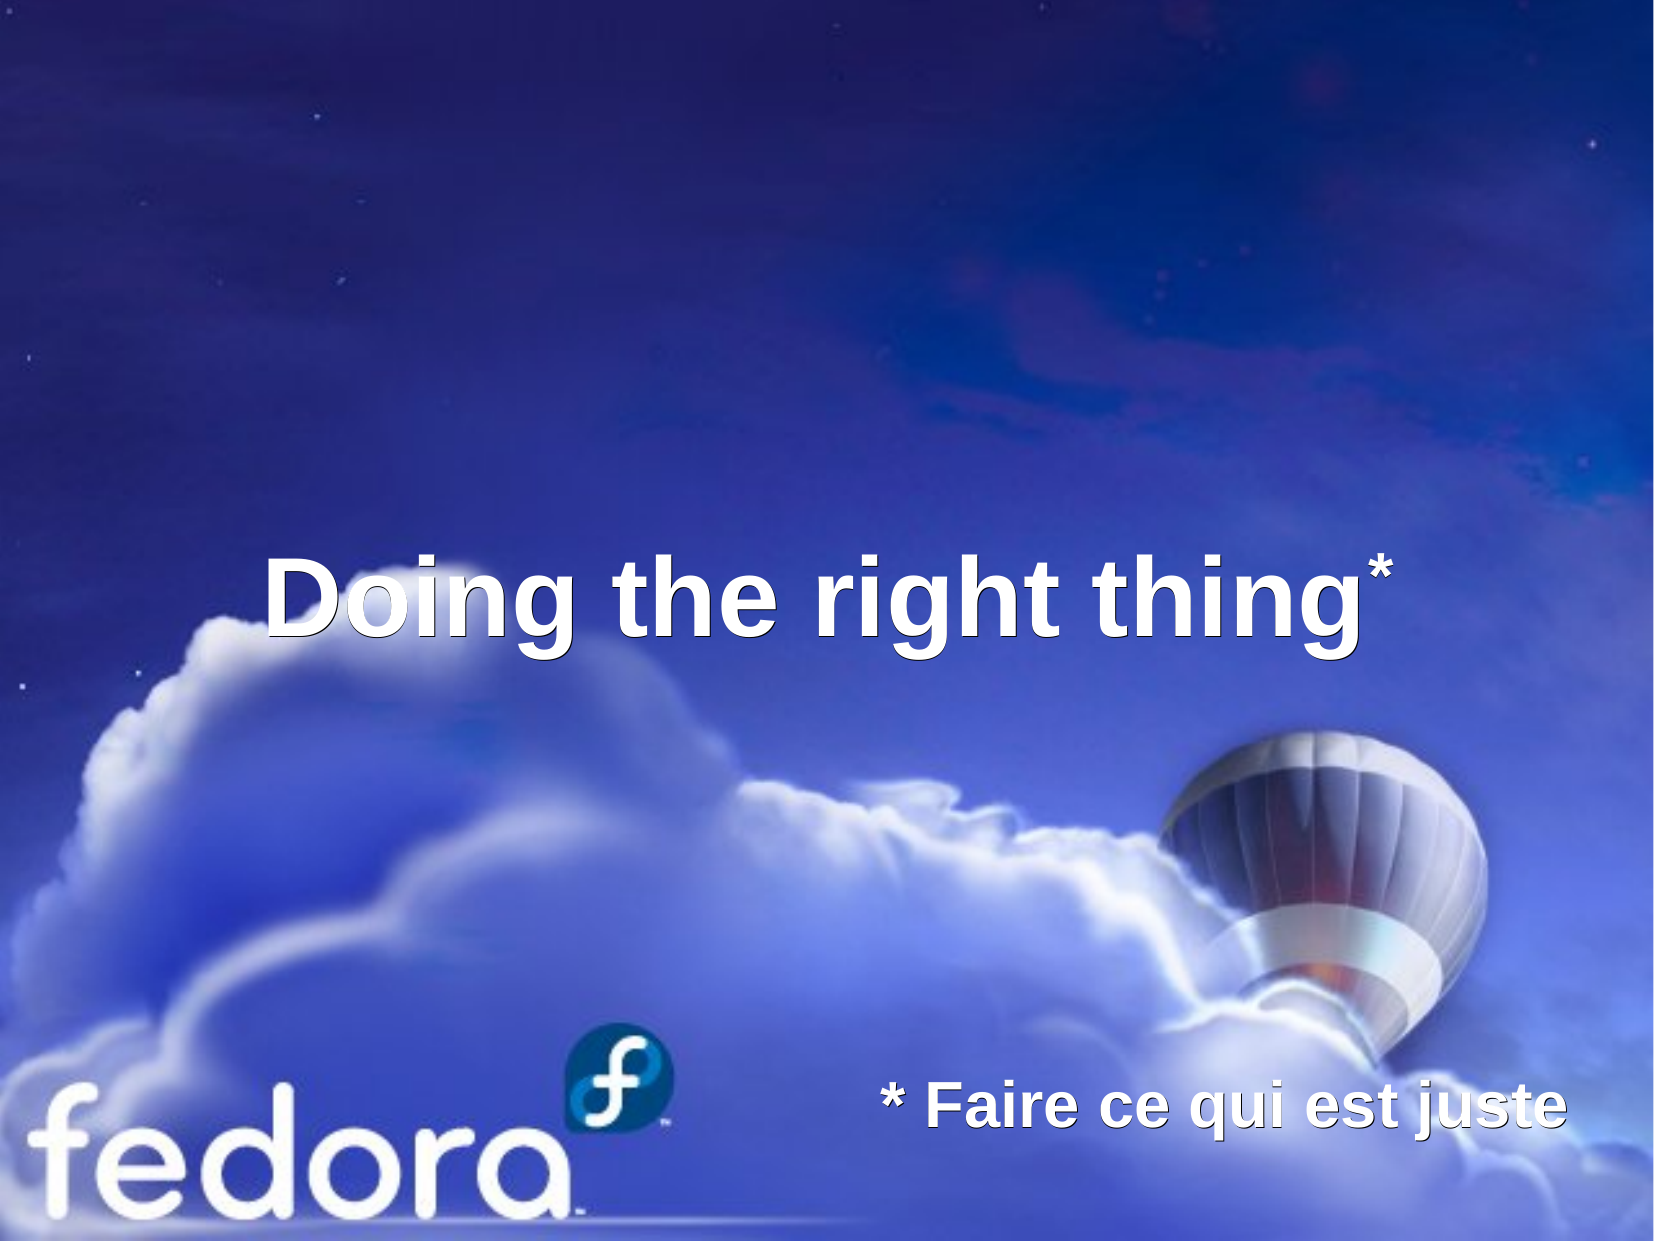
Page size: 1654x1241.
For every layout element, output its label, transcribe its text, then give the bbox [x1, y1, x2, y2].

text_box * Faire ce qui est juste [797, 1055, 1654, 1241]
text_box Doing the right thing* [106, 527, 1549, 713]
picture [0, 0, 1654, 1241]
